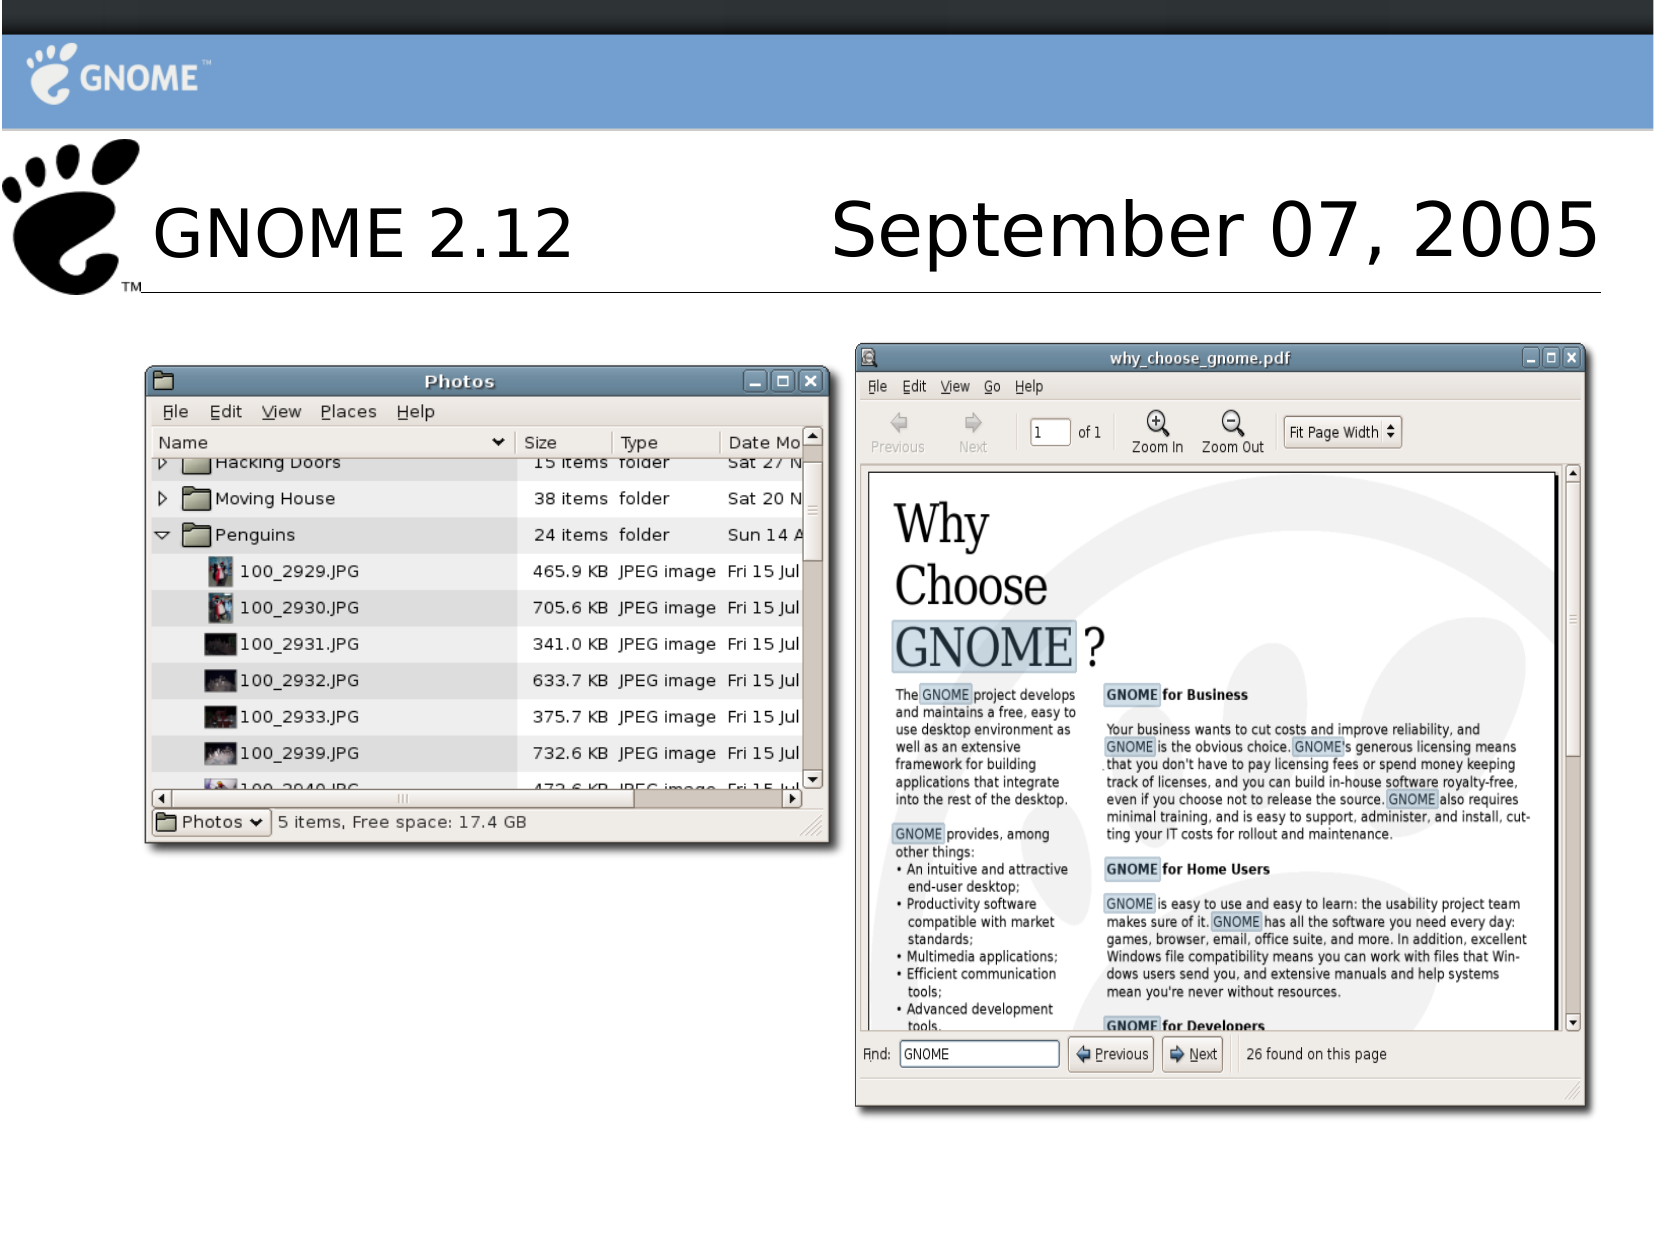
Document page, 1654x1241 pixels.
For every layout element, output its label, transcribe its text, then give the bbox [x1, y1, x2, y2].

picture [2, 139, 141, 295]
text_box September 07, 2005 [815, 180, 1654, 631]
text_box GNOME 2.12 [141, 187, 815, 281]
picture [138, 337, 1601, 1126]
picture [2, 0, 1654, 131]
